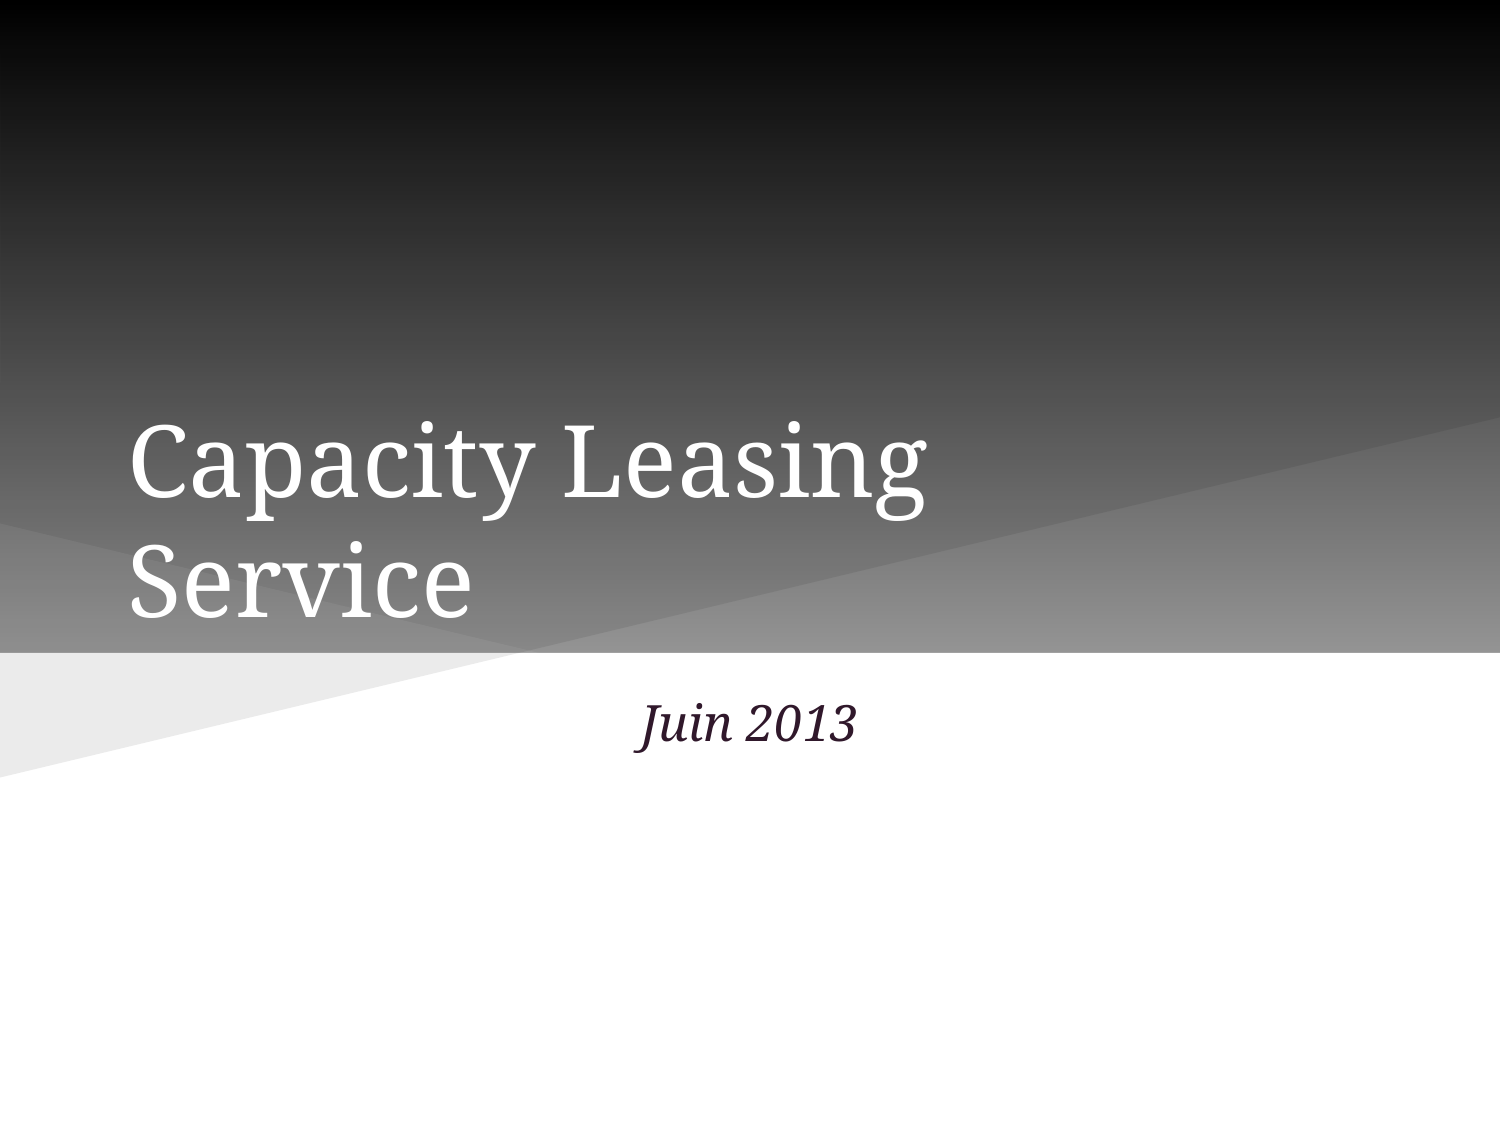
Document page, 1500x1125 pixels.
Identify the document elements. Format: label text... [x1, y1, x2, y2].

subtitle Juin 2013 [112, 676, 1388, 823]
title Capacity Leasing Service [112, 382, 1388, 653]
